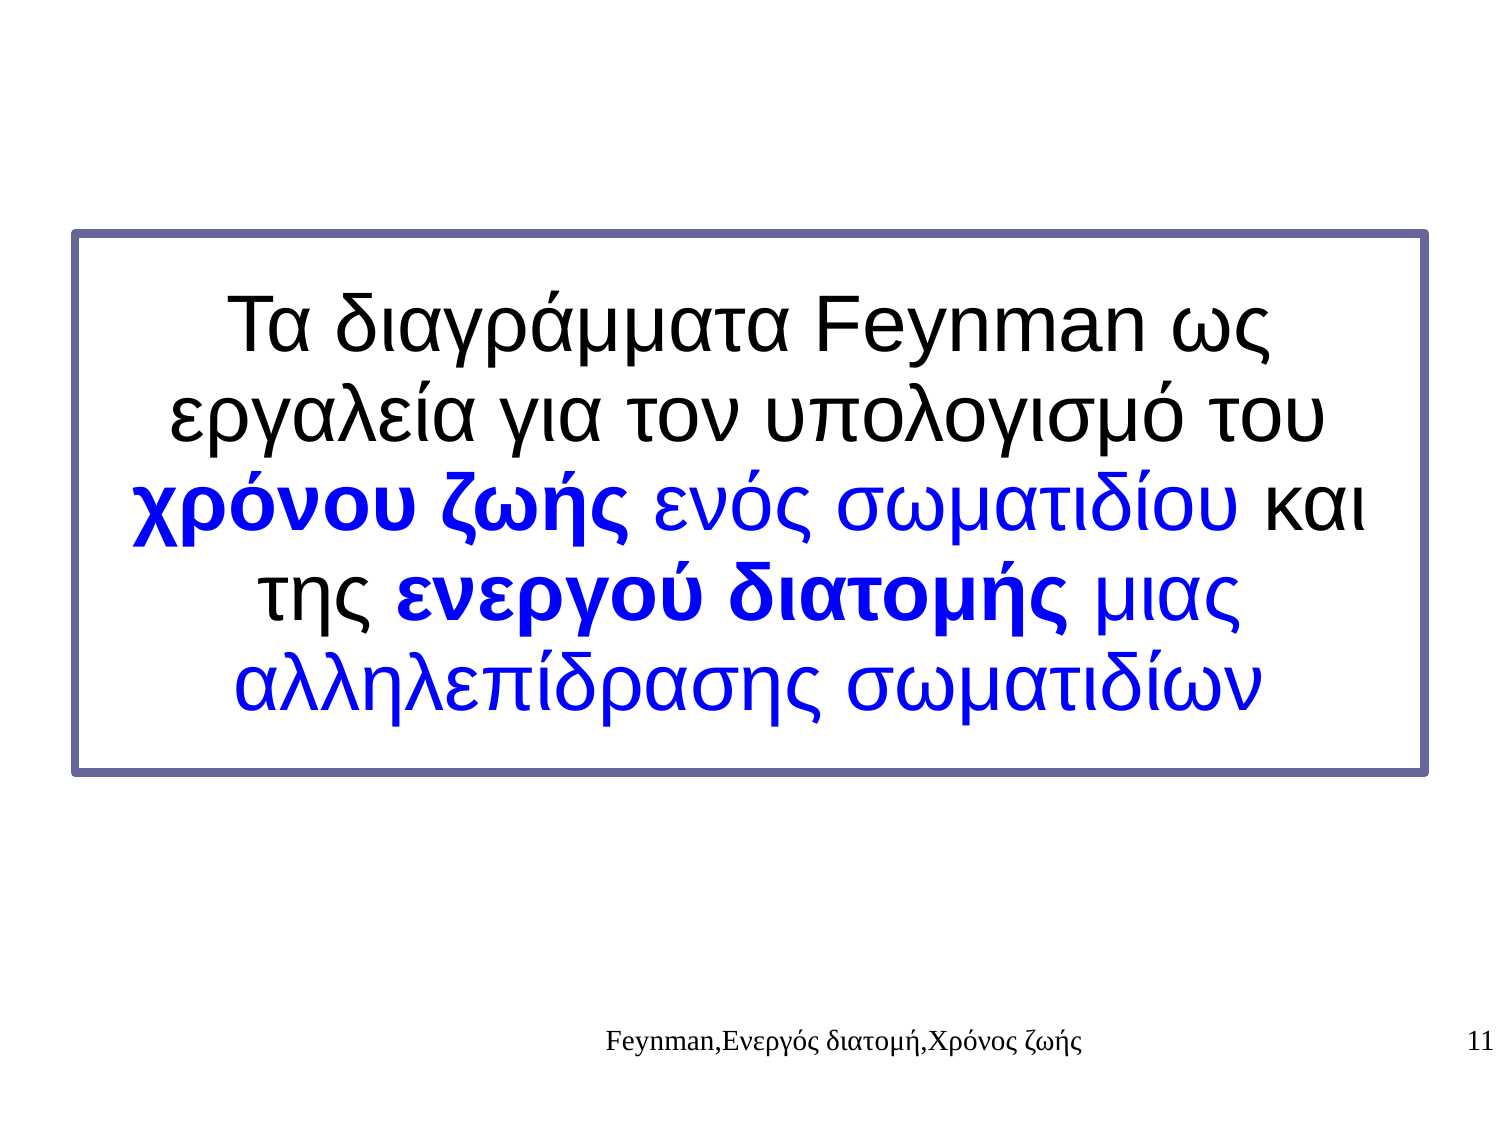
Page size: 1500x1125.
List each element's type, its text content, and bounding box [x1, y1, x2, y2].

title Τα διαγράμματα Feynman ως εργαλεία για τον υπολογισμό του χρόνου ζωής ενός σωματιδίου και της ενεργού διατομής μιας αλληλεπίδρασης σωματιδίων [75, 233, 1425, 773]
